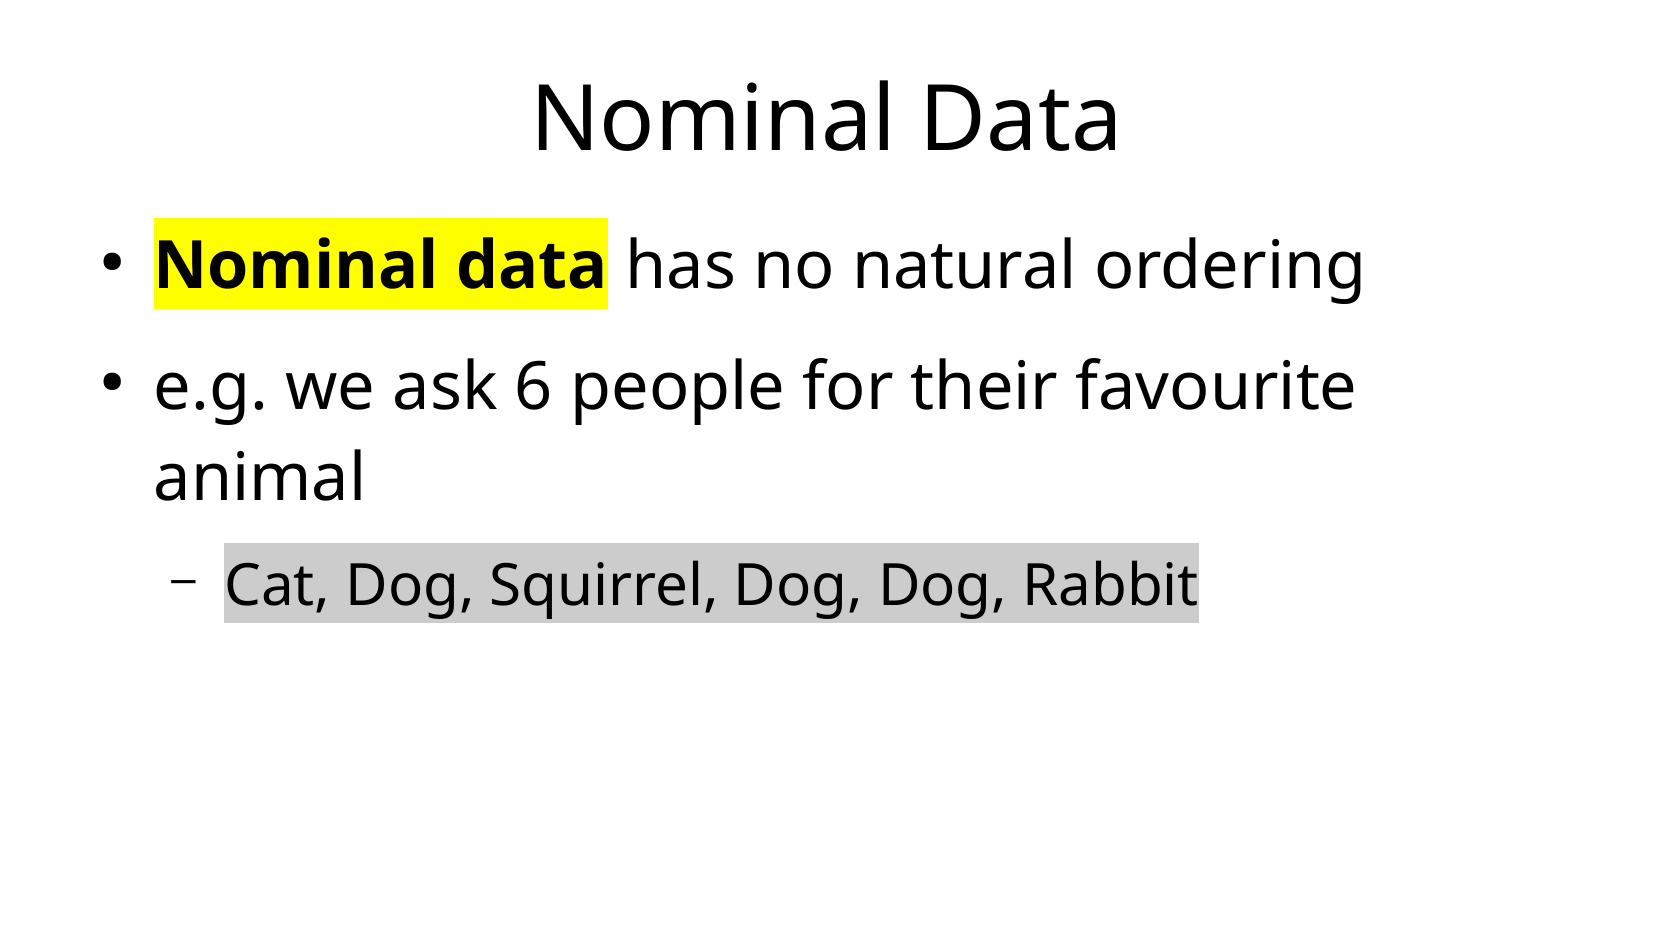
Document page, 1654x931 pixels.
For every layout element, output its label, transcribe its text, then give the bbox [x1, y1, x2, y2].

list Nominal data has no natural ordering e.g. we ask 6 people for their favourite animal Cat, Dog, Squirrel, Dog, Dog, Rabbit [82, 217, 1571, 758]
title Nominal Data [82, 37, 1571, 193]
